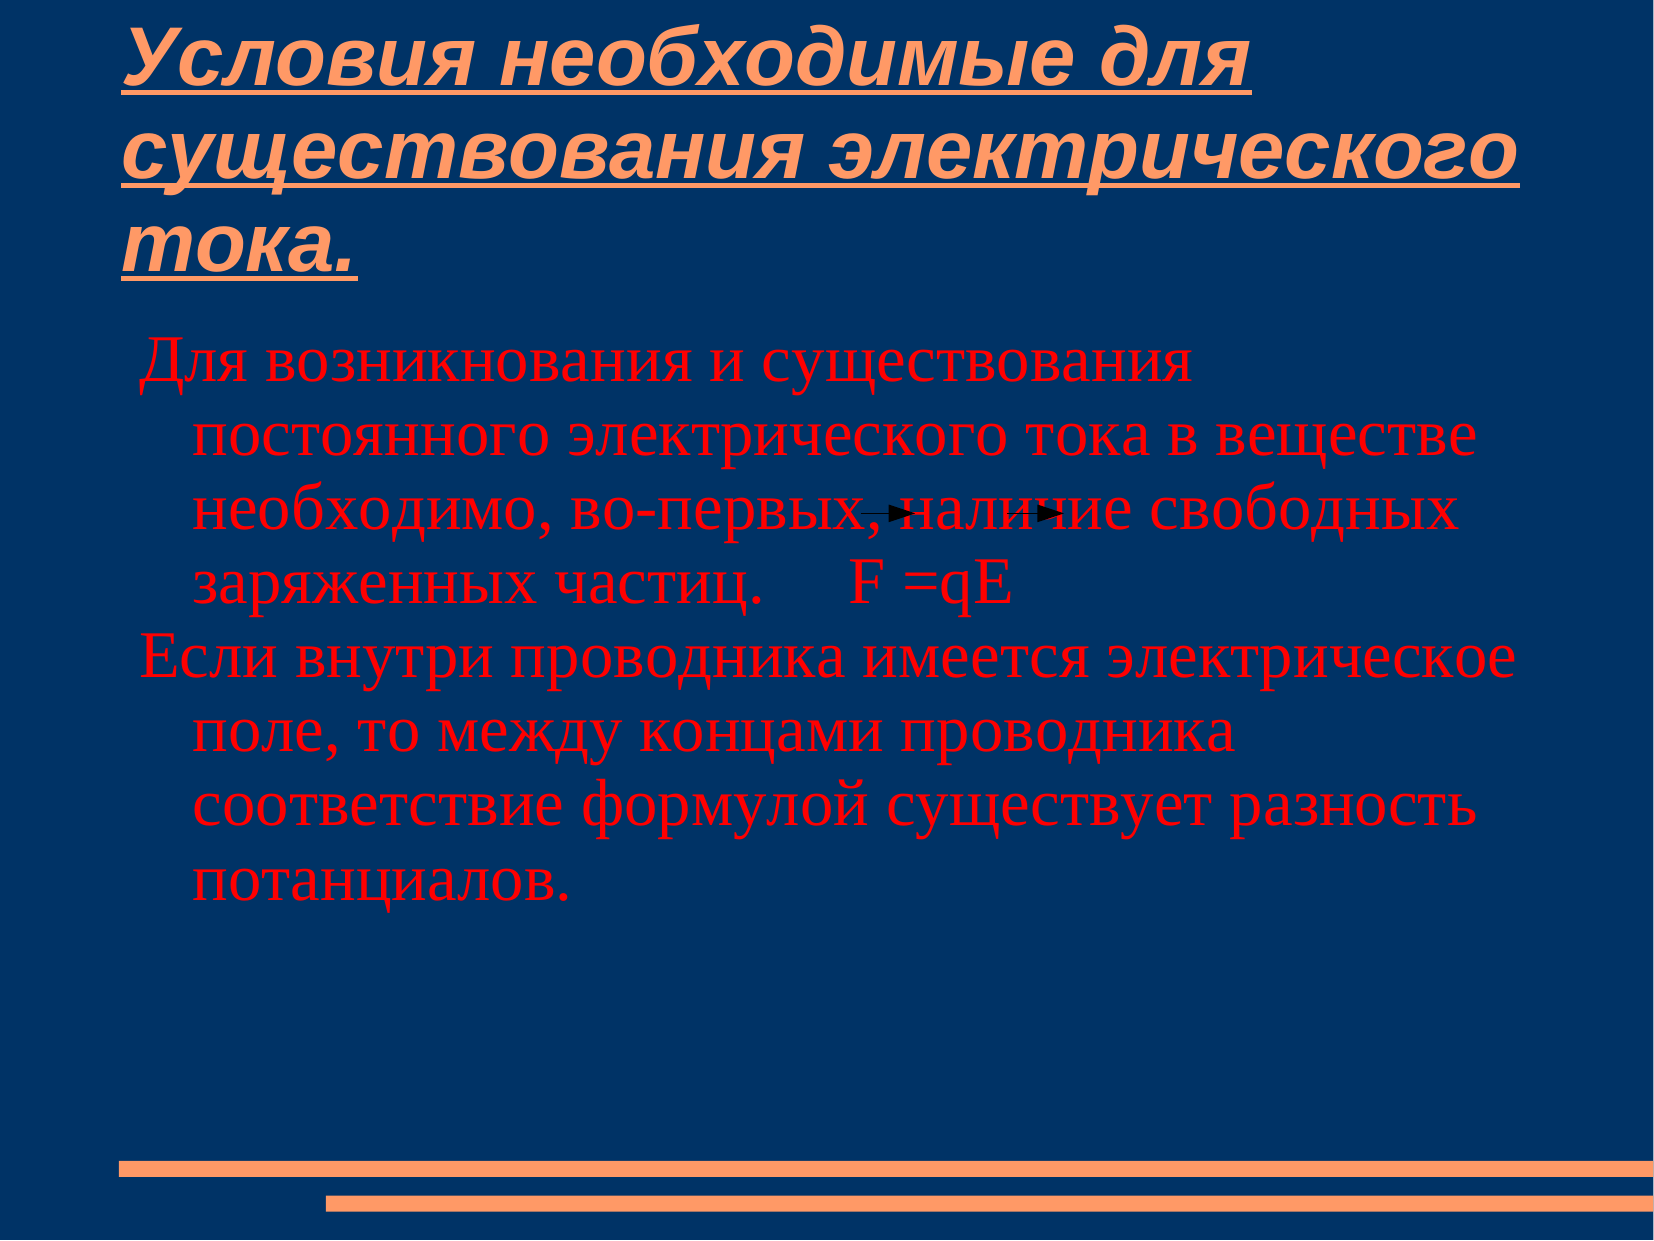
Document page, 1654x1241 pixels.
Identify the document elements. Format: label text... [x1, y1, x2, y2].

list Для возникнования и существования постоянного электрического тока в веществе необходимо, во-первых, наличие свободных заряженных частиц. F =qE Если внутри проводника имеется электрическое поле, то между концами проводника соответствие формулой существует разность потанциалов. [121, 322, 1561, 1133]
title Условия необходимые для существования электрического тока. [121, 10, 1534, 290]
